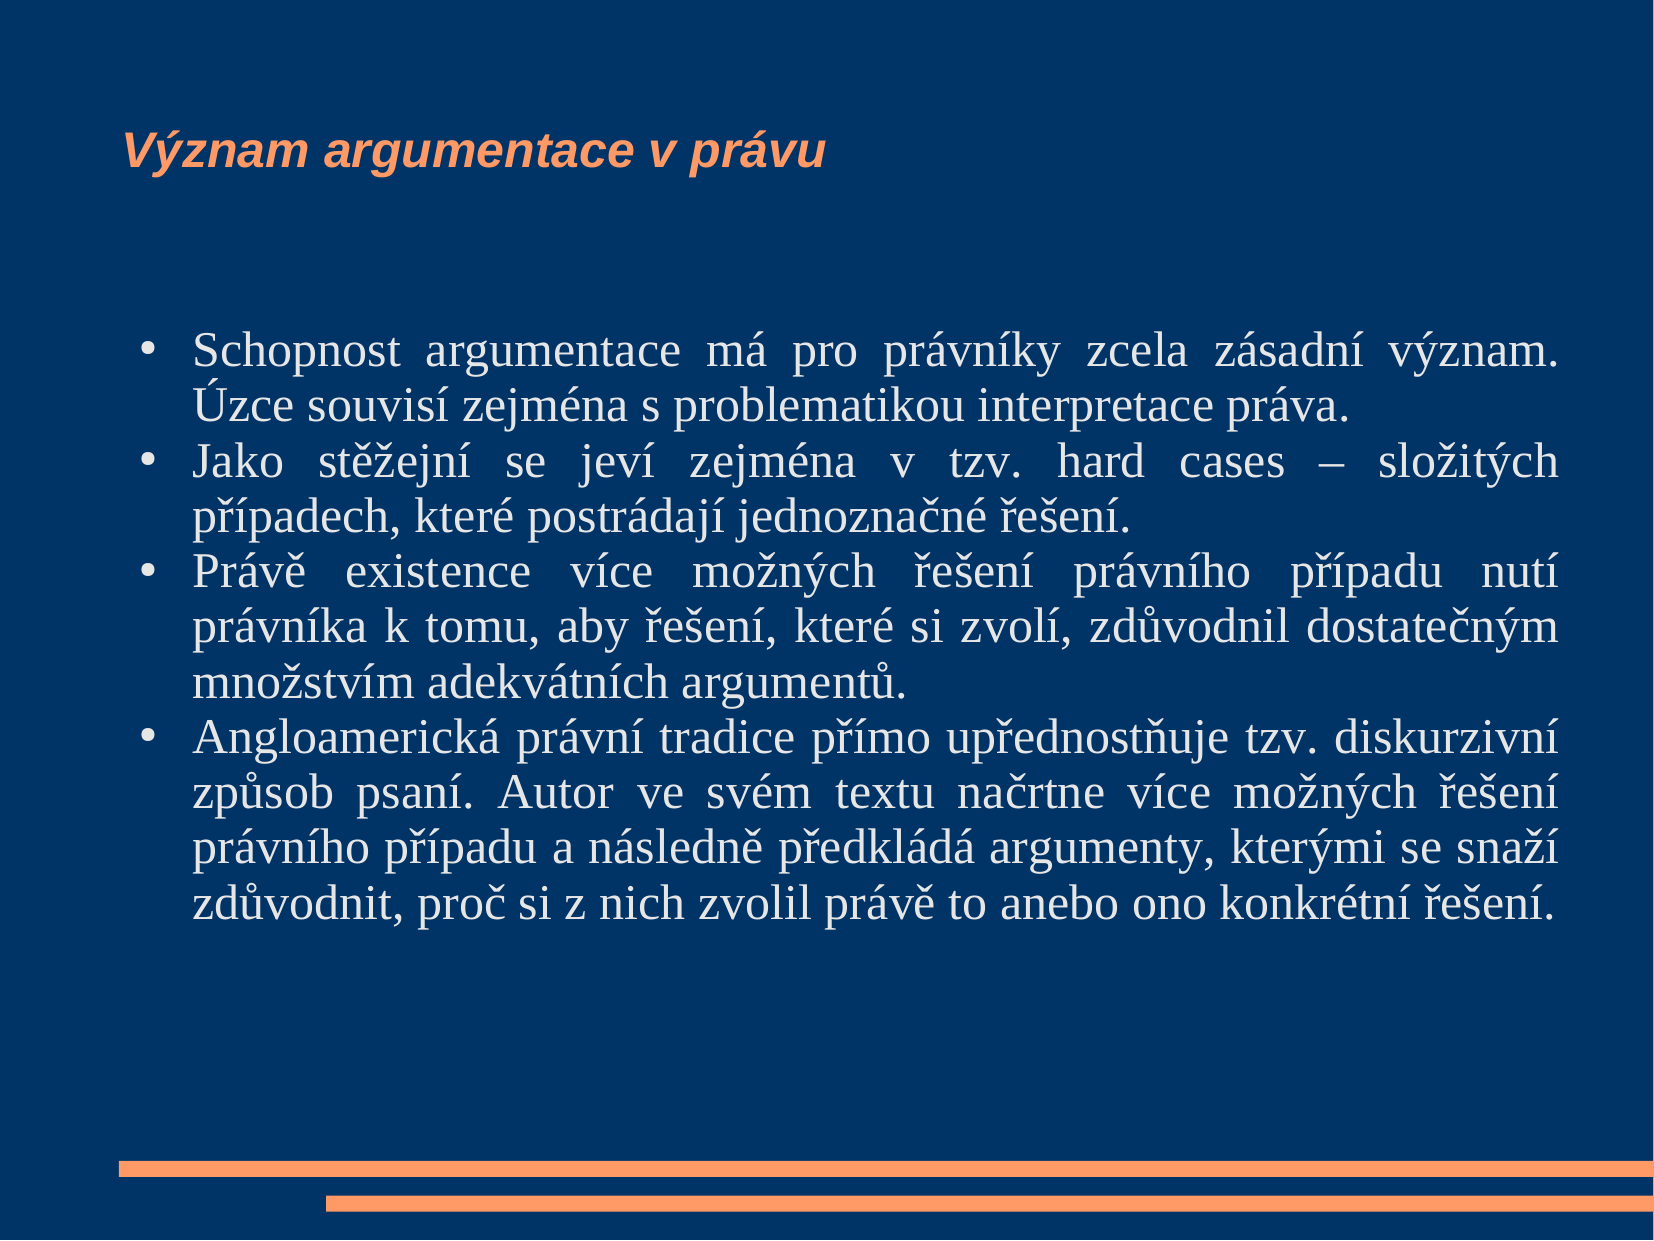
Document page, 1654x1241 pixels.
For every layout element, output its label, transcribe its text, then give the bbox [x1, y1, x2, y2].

title Význam argumentace v právu [121, 46, 1534, 254]
list Schopnost argumentace má pro právníky zcela zásadní význam. Úzce souvisí zejména s problematikou interpretace práva. Jako stěžejní se jeví zejména v tzv. hard cases – složitých případech, které postrádají jednoznačné řešení. Právě existence více možných řešení právního případu nutí právníka k tomu, aby řešení, které si zvolí, zdůvodnil dostatečným množstvím adekvátních argumentů. Angloamerická právní tradice přímo upřednostňuje tzv. diskurzivní způsob psaní. Autor ve svém textu načrtne více možných řešení právního případu a následně předkládá argumenty, kterými se snaží zdůvodnit, proč si z nich zvolil právě to anebo ono konkrétní řešení. [121, 322, 1561, 1132]
